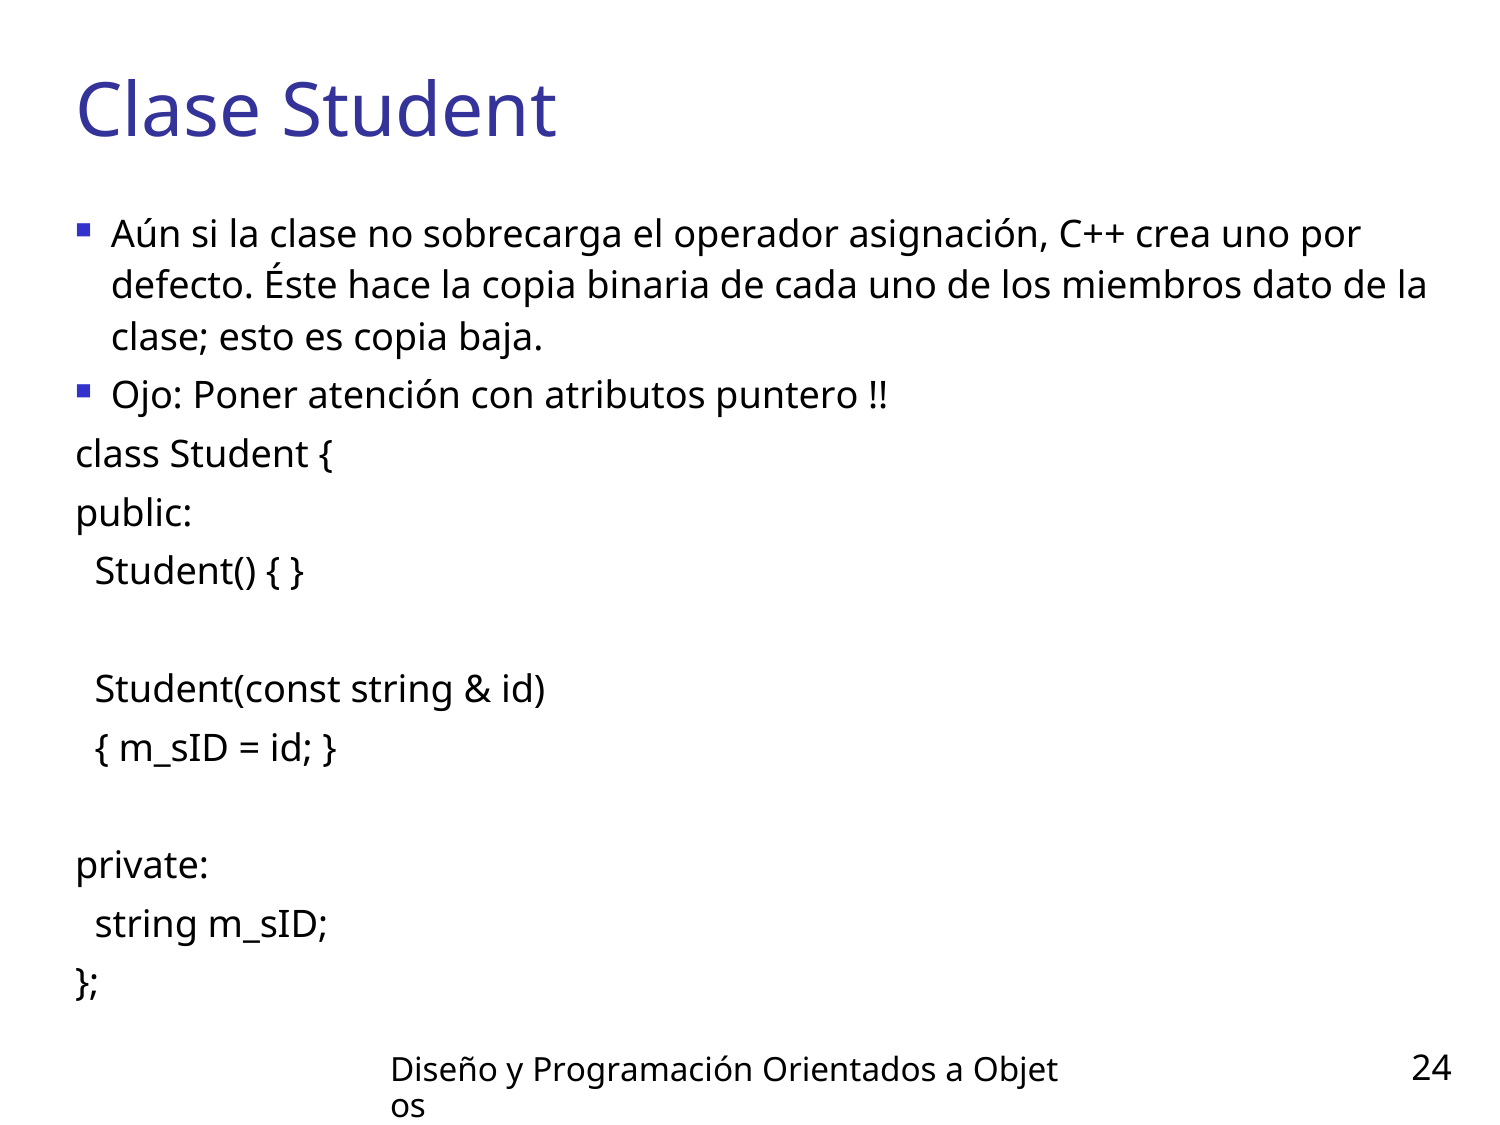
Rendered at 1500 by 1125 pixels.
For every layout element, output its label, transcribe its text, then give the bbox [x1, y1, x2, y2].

title Clase Student [75, 25, 1466, 188]
list Aún si la clase no sobrecarga el operador asignación, C++ crea uno por defecto. Éste hace la copia binaria de cada uno de los miembros dato de la clase; esto es copia baja. Ojo: Poner atención con atributos puntero !! class Student { public: Student() { } Student(const string & id)‏ { m_sID = id; } private: string m_sID; }; [75, 207, 1462, 1013]
